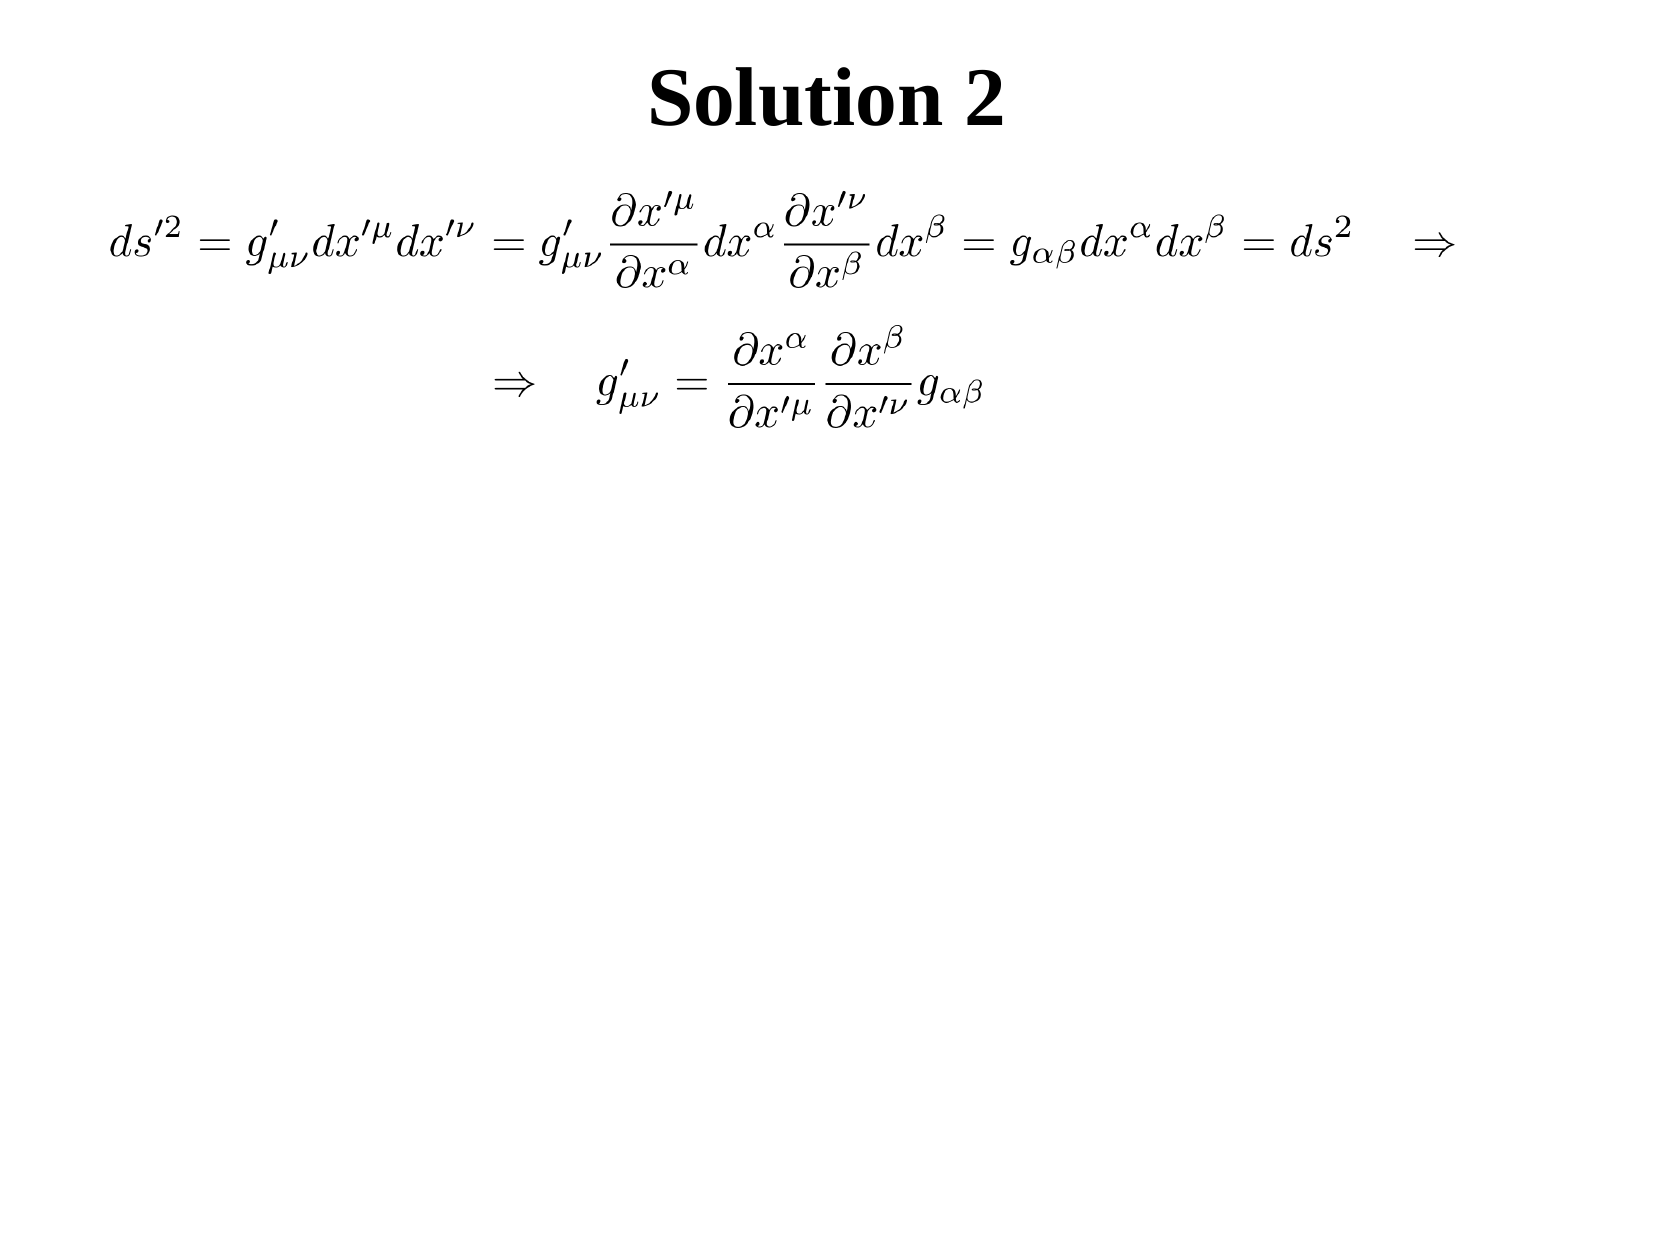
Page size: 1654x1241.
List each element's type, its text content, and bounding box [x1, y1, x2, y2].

title Solution 2 [82, 49, 1571, 136]
picture [110, 190, 1455, 289]
picture [494, 324, 982, 428]
